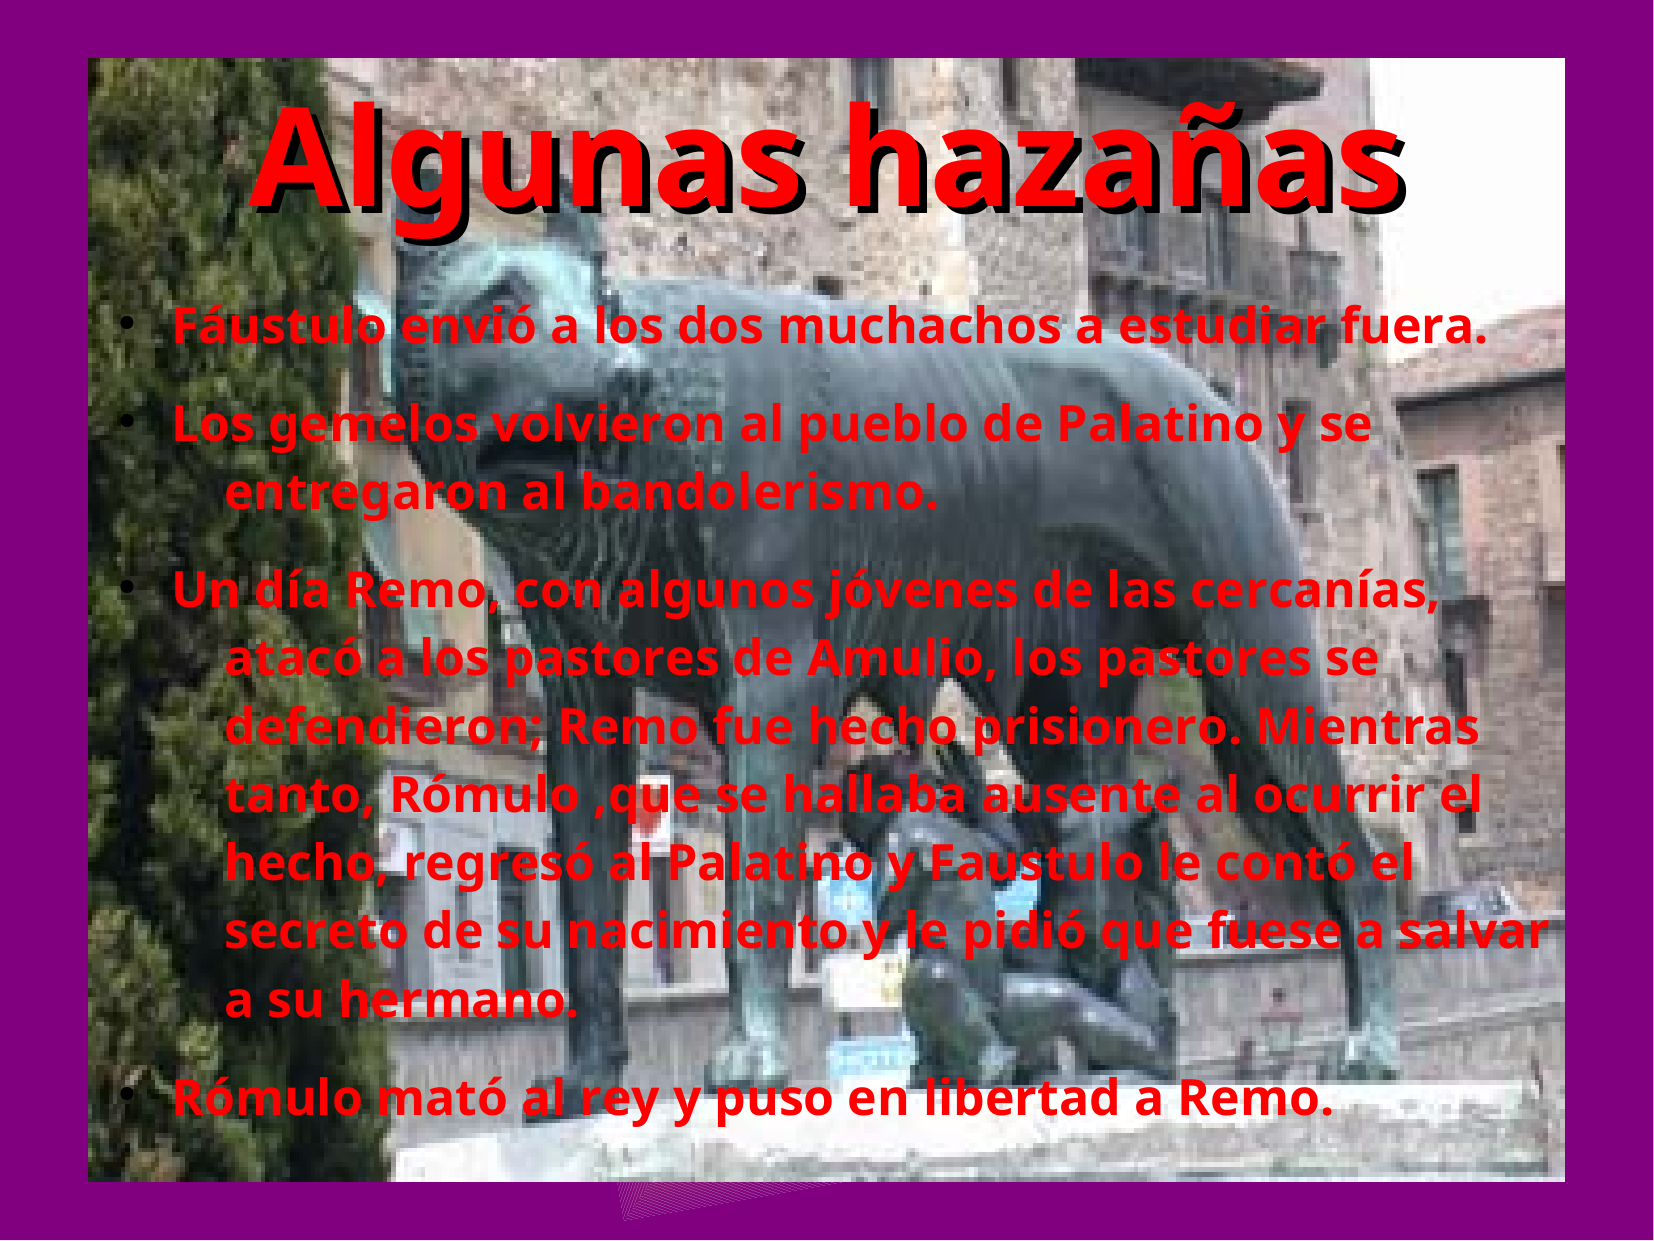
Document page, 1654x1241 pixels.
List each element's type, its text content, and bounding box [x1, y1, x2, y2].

picture [88, 257, 1565, 290]
title Algunas hazañas [82, 49, 1571, 257]
picture [88, 1137, 1565, 1182]
list Fáustulo envió a los dos muchachos a estudiar fuera. Los gemelos volvieron al pueblo de Palatino y se entregaron al bandolerismo. Un día Remo, con algunos jóvenes de las cercanías, atacó a los pastores de Amulio, los pastores se defendieron; Remo fue hecho prisionero. Mientras tanto, Rómulo ,que se hallaba ausente al ocurrir el hecho, regresó al Palatino y Faustulo le contó el secreto de su nacimiento y le pidió que fuese a salvar a su hermano. Rómulo mató al rey y puso en libertad a Remo. [82, 290, 1571, 1137]
